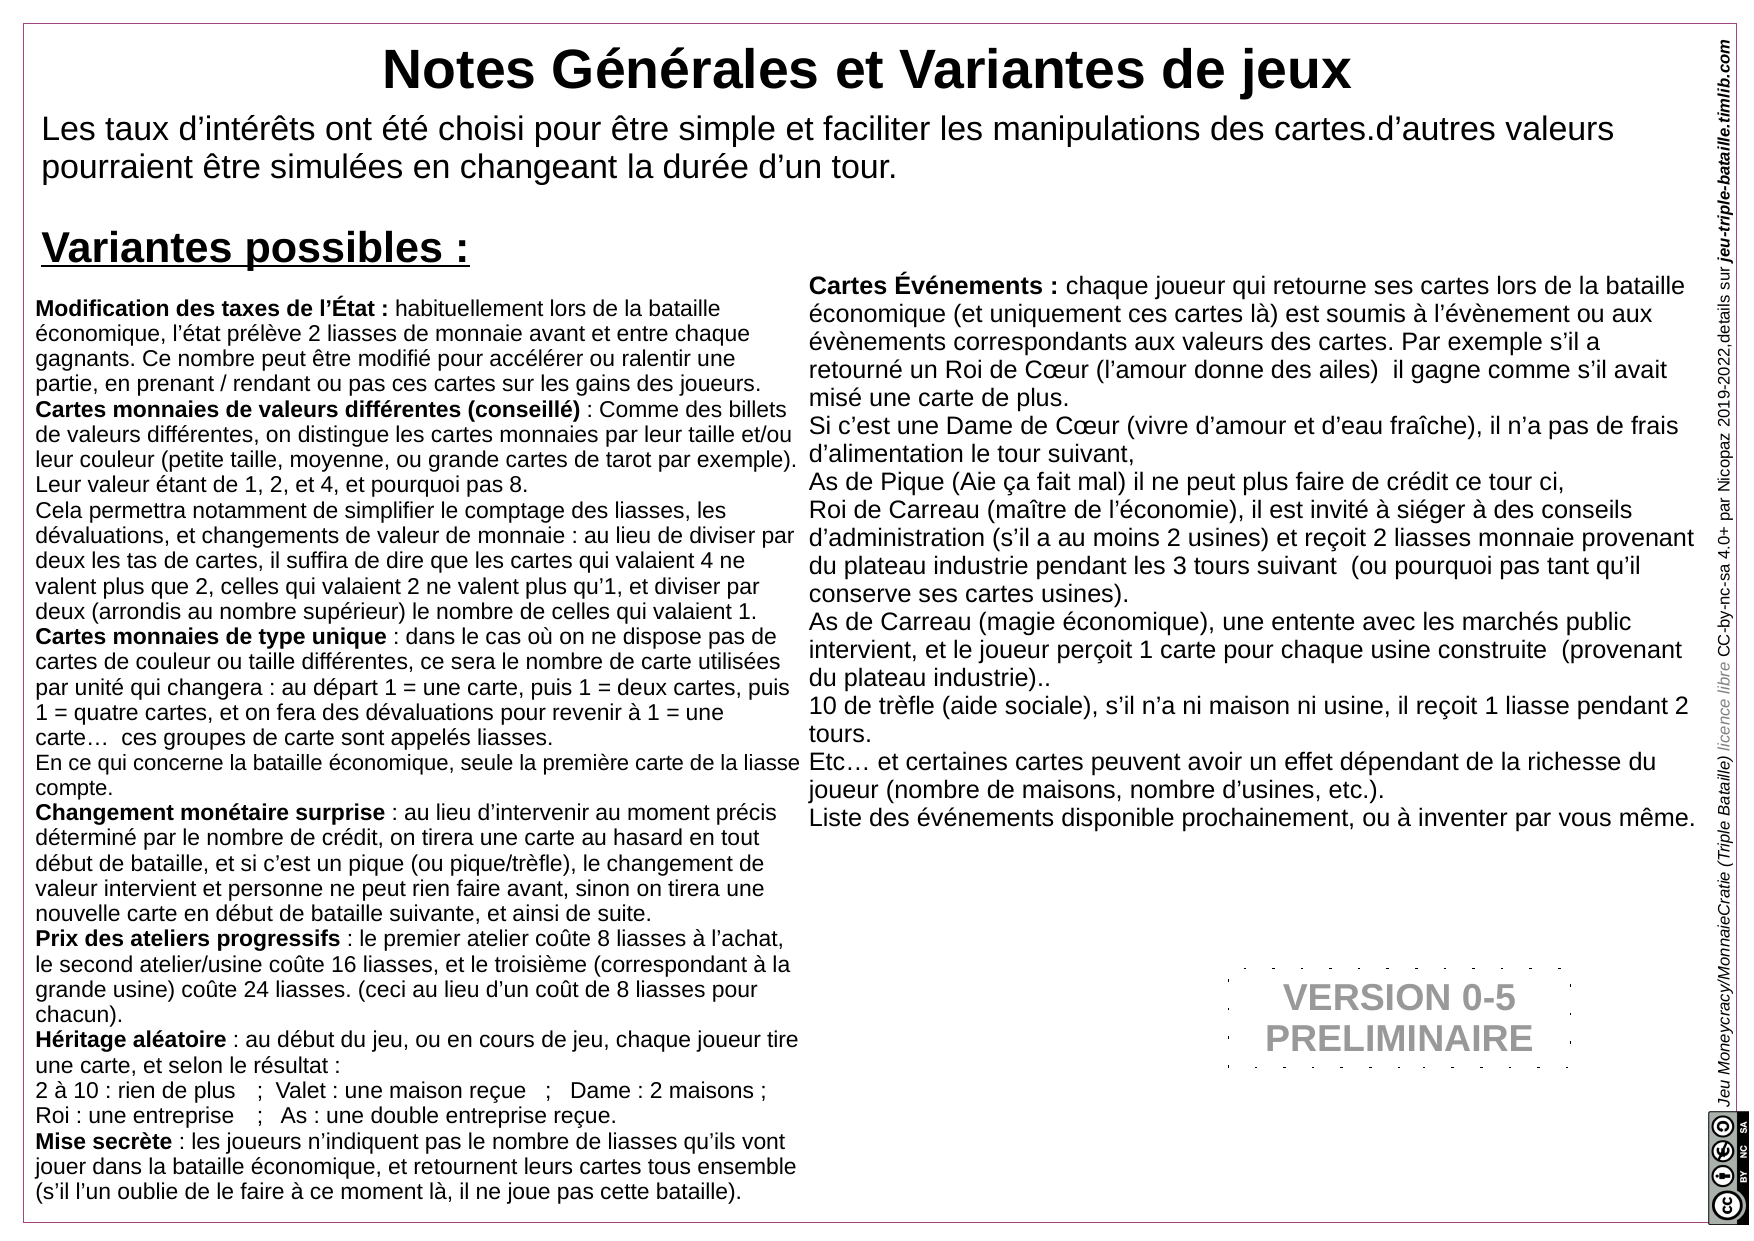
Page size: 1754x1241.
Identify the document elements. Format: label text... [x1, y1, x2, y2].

text_box Modification des taxes de l’État : habituellement lors de la bataille économique, l’état prélève 2 liasses de monnaie avant et entre chaque gagnants. Ce nombre peut être modifié pour accélérer ou ralentir une partie, en prenant / rendant ou pas ces cartes sur les gains des joueurs. Cartes monnaies de valeurs différentes (conseillé) : Comme des billets de valeurs différentes, on distingue les cartes monnaies par leur taille et/ou leur couleur (petite taille, moyenne, ou grande cartes de tarot par exemple). Leur valeur étant de 1, 2, et 4, et pourquoi pas 8. Cela permettra notamment de simplifier le comptage des liasses, les dévaluations, et changements de valeur de monnaie : au lieu de diviser par deux les tas de cartes, il suffira de dire que les cartes qui valaient 4 ne valent plus que 2, celles qui valaient 2 ne valent plus qu’1, et diviser par deux (arrondis au nombre supérieur) le nombre de celles qui valaient 1. Cartes monnaies de type unique : dans le cas où on ne dispose pas de cartes de couleur ou taille différentes, ce sera le nombre de carte utilisées par unité qui changera : au départ 1 = une carte, puis 1 = deux cartes, puis 1 = quatre cartes, et on fera des dévaluations pour revenir à 1 = une carte… ces groupes de carte sont appelés liasses. En ce qui concerne la bataille économique, seule la première carte de la liasse compte. Changement monétaire surprise : au lieu d’intervenir au moment précis déterminé par le nombre de crédit, on tirera une carte au hasard en tout début de bataille, et si c’est un pique (ou pique/trèfle), le changement de valeur intervient et personne ne peut rien faire avant, sinon on tirera une nouvelle carte en début de bataille suivante, et ainsi de suite. Prix des ateliers progressifs : le premier atelier coûte 8 liasses à l’achat, le second atelier/usine coûte 16 liasses, et le troisième (correspondant à la grande usine) coûte 24 liasses. (ceci au lieu d’un coût de 8 liasses pour chacun). Héritage aléatoire : au début du jeu, ou en cours de jeu, chaque joueur tire une carte, et selon le résultat : 2 à 10 : rien de plus ; Valet : une maison reçue ; Dame : 2 maisons ; Roi : une entreprise ; As : une double entreprise reçue. Mise secrète : les joueurs n’indiquent pas le nombre de liasses qu’ils vont jouer dans la bataille économique, et retournent leurs cartes tous ensemble (s’il l’un oublie de le faire à ce moment là, il ne joue pas cette bataille). [35, 271, 804, 1229]
text_box Notes Générales et Variantes de jeux Les taux d’intérêts ont été choisi pour être simple et faciliter les manipulations des cartes.d’autres valeurs pourraient être simulées en changeant la durée d’un tour. Variantes possibles : [41, 0, 1695, 272]
text_box Cartes Événements : chaque joueur qui retourne ses cartes lors de la bataille économique (et uniquement ces cartes là) est soumis à l’évènement ou aux évènements correspondants aux valeurs des cartes. Par exemple s’il a retourné un Roi de Cœur (l’amour donne des ailes) il gagne comme s’il avait misé une carte de plus. Si c’est une Dame de Cœur (vivre d’amour et d’eau fraîche), il n’a pas de frais d’alimentation le tour suivant, As de Pique (Aie ça fait mal) il ne peut plus faire de crédit ce tour ci, Roi de Carreau (maître de l’économie), il est invité à siéger à des conseils d’administration (s’il a au moins 2 usines) et reçoit 2 liasses monnaie provenant du plateau industrie pendant les 3 tours suivant (ou pourquoi pas tant qu’il conserve ses cartes usines). As de Carreau (magie économique), une entente avec les marchés public intervient, et le joueur perçoit 1 carte pour chaque usine construite (provenant du plateau industrie).. 10 de trèfle (aide sociale), s’il n’a ni maison ni usine, il reçoit 1 liasse pendant 2 tours. Etc… et certaines cartes peuvent avoir un effet dépendant de la richesse du joueur (nombre de maisons, nombre d’usines, etc.). Liste des événements disponible prochainement, ou à inventer par vous même. [809, 271, 1701, 1217]
picture [1709, 1112, 1749, 1225]
